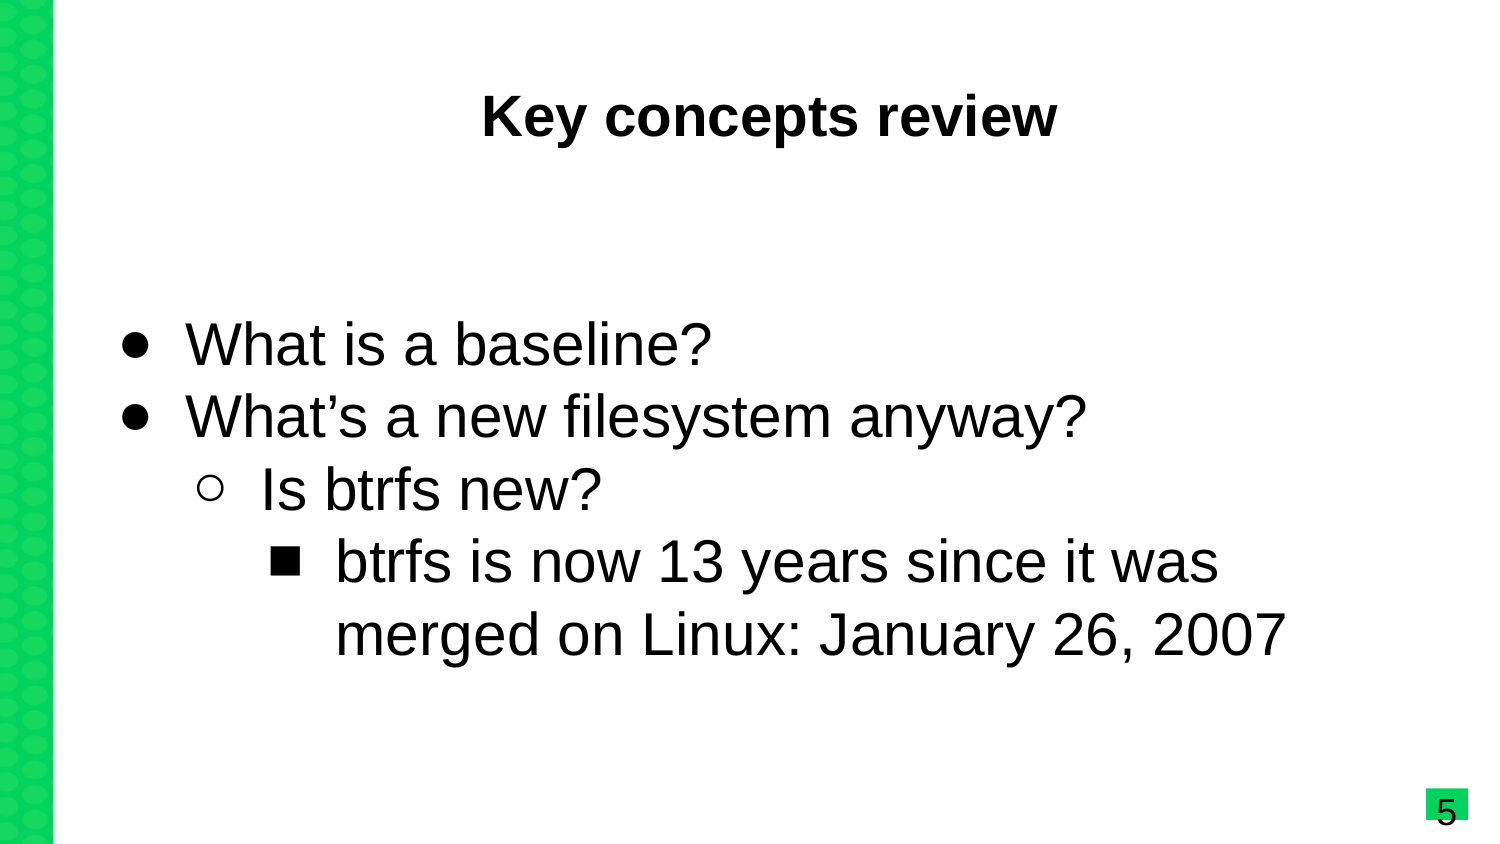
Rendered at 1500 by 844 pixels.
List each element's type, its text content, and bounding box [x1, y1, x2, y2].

text_box <number> [1425, 788, 1468, 820]
text_box Key concepts review [143, 70, 1397, 168]
text_box What is a baseline? What’s a new filesystem anyway? Is btrfs new? btrfs is now 13 years since it was merged on Linux: January 26, 2007 [95, 224, 1446, 707]
picture [0, 0, 53, 844]
